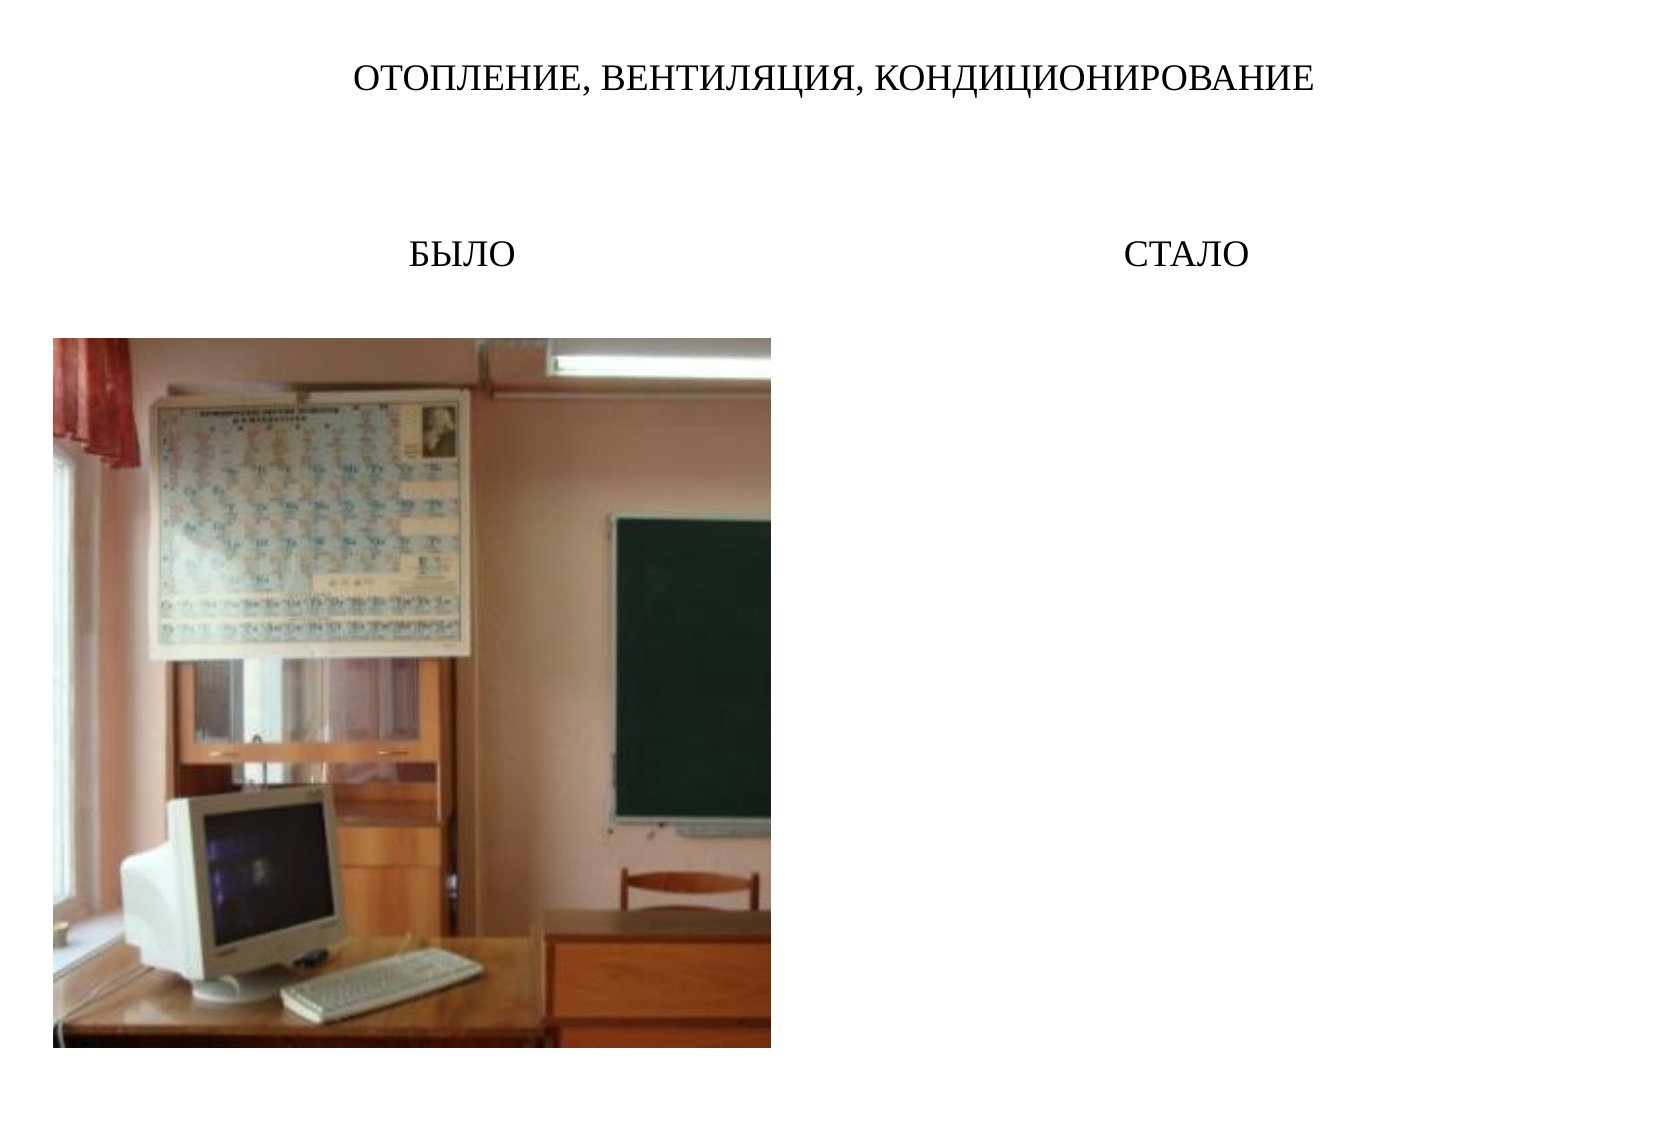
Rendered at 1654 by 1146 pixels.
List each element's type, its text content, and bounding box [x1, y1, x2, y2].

text_box ОТОПЛЕНИЕ, ВЕНТИЛЯЦИЯ, КОНДИЦИОНИРОВАНИЕ [182, 43, 1487, 108]
text_box БЫЛО [394, 221, 531, 281]
picture [53, 338, 771, 1048]
text_box СТАЛО [1109, 221, 1264, 281]
